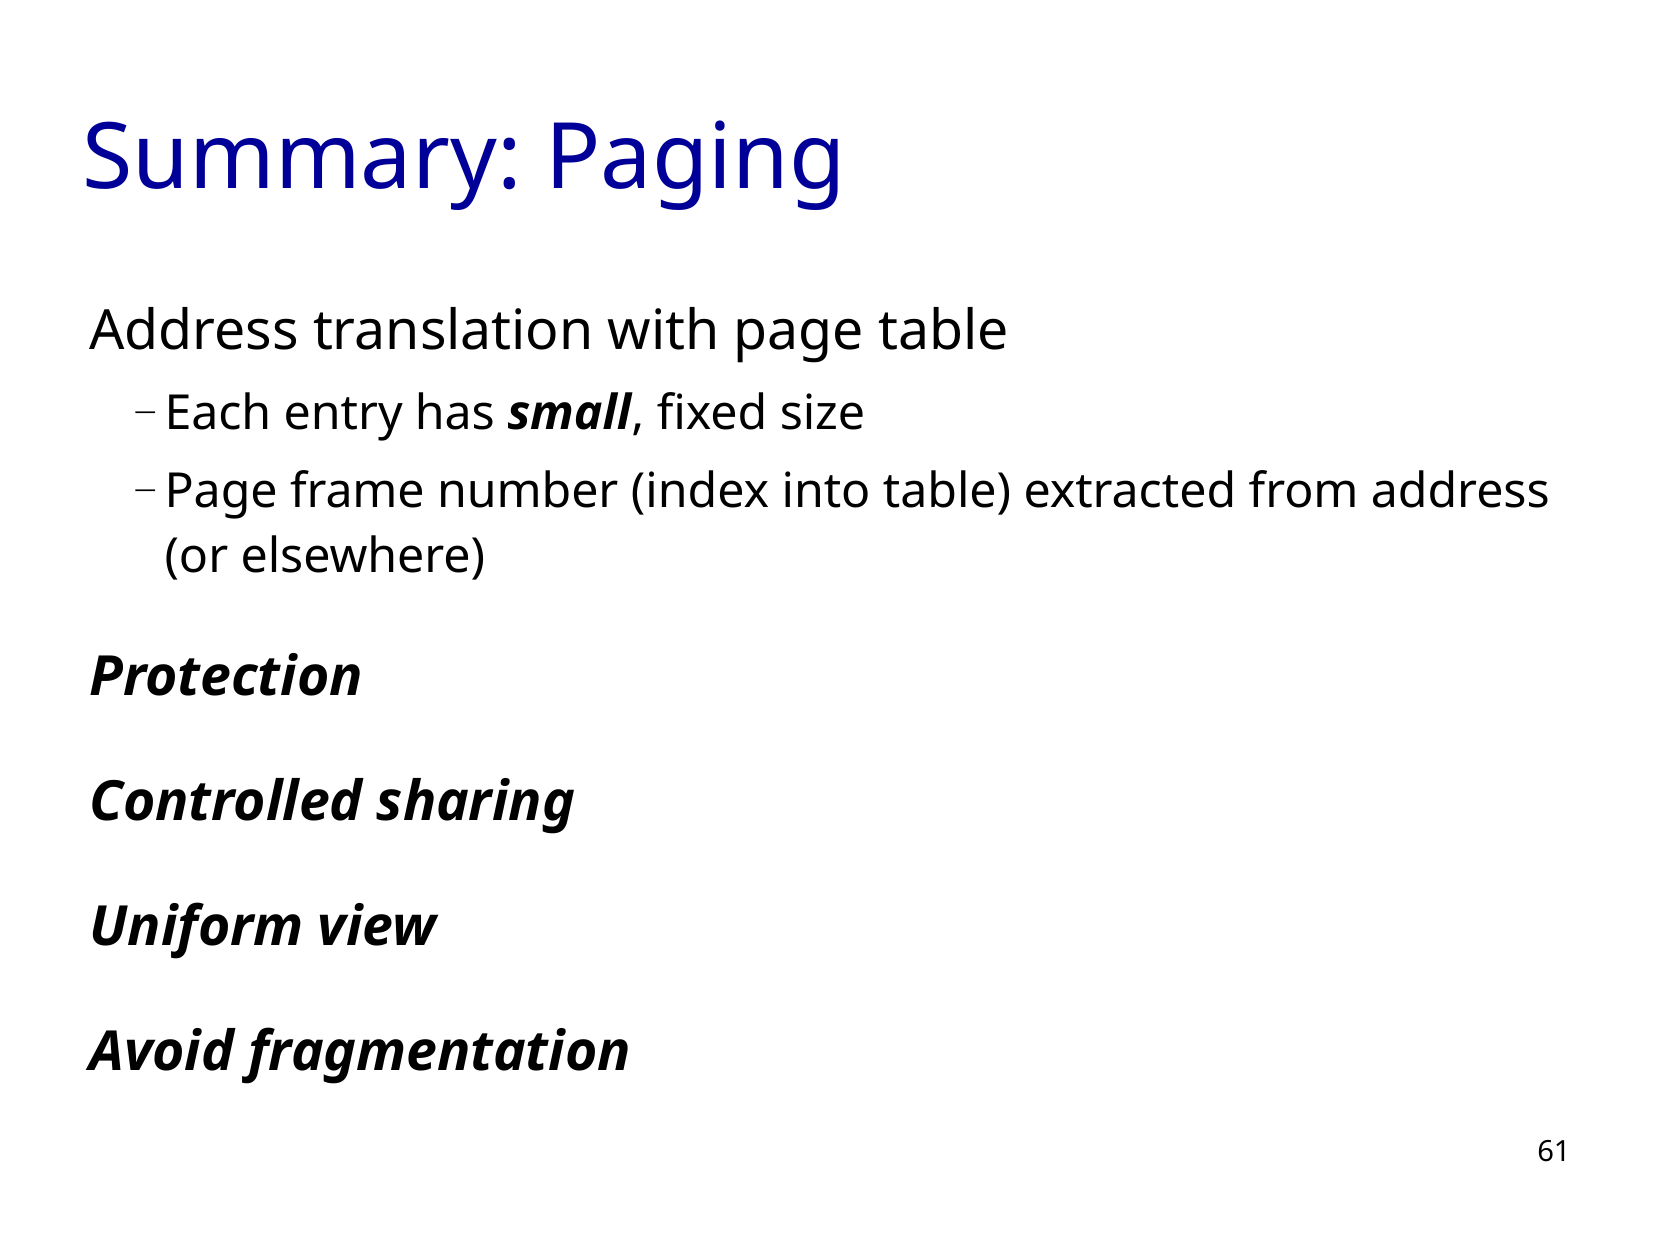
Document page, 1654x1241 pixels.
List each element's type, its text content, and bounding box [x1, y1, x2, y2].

list Address translation with page table Each entry has small, fixed size Page frame number (index into table) extracted from address (or elsewhere) Protection Controlled sharing Uniform view Avoid fragmentation [60, 290, 1571, 1096]
title Summary: Paging [82, 49, 1571, 257]
